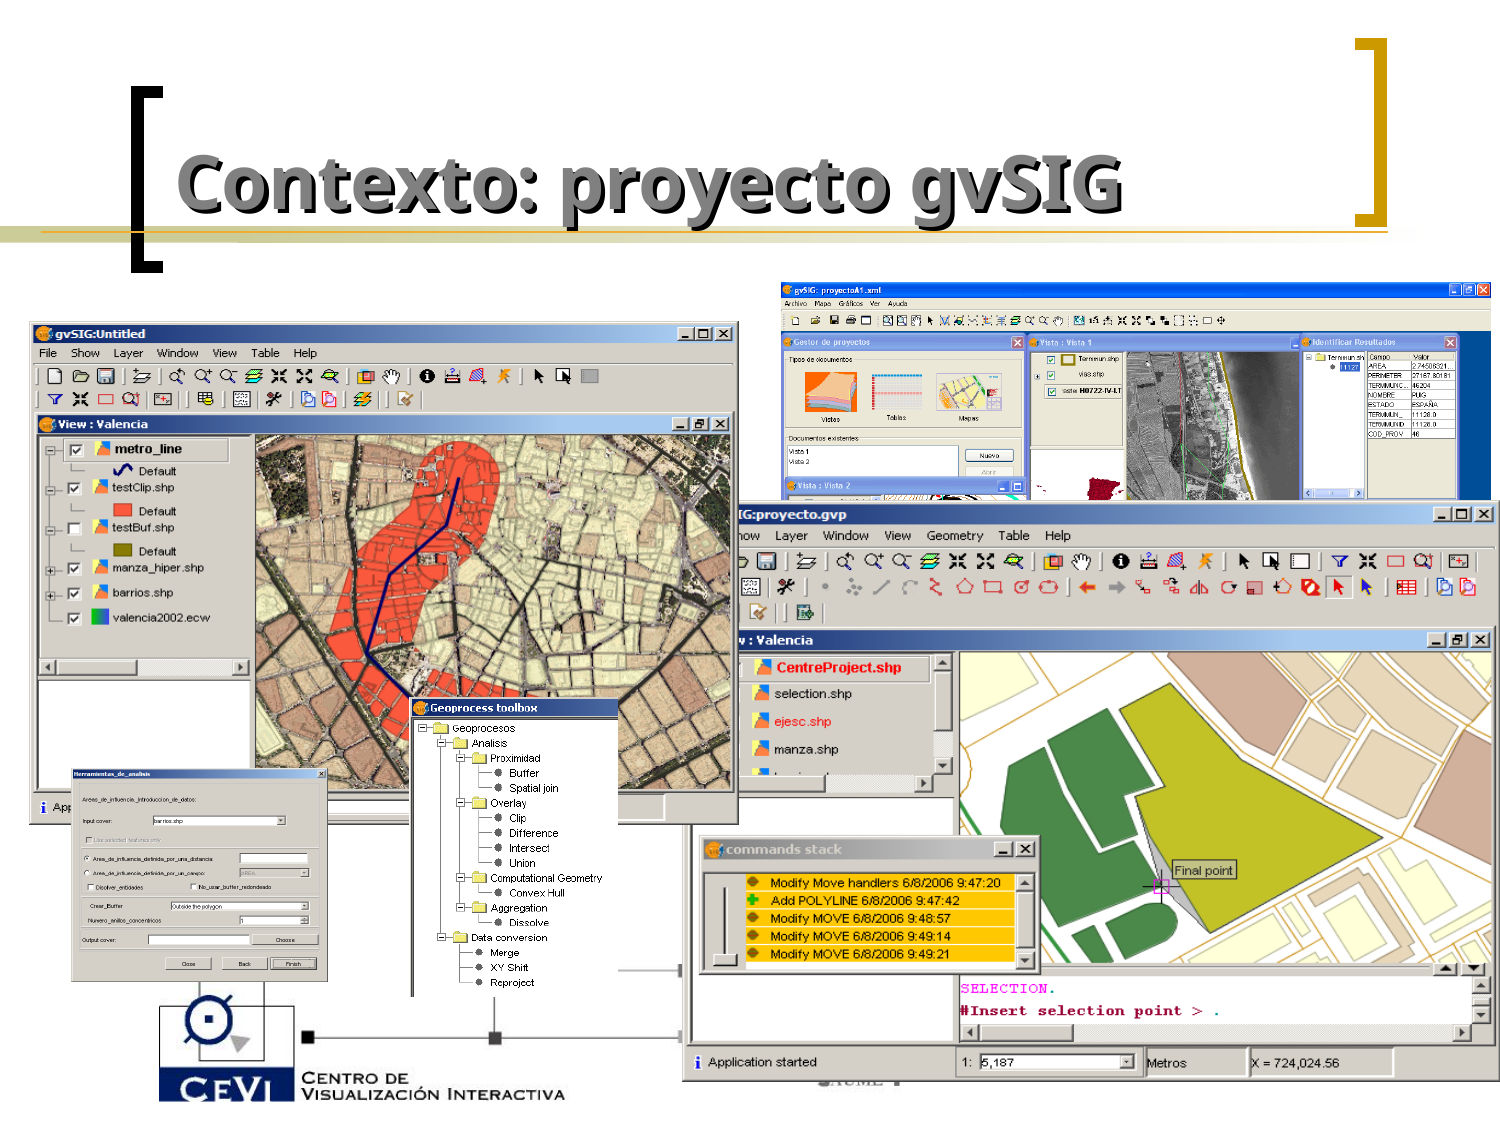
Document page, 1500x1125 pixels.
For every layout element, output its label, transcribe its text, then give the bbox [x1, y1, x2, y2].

picture [29, 282, 1500, 1102]
text_box Contexto: proyecto gvSIG [159, 125, 1500, 236]
